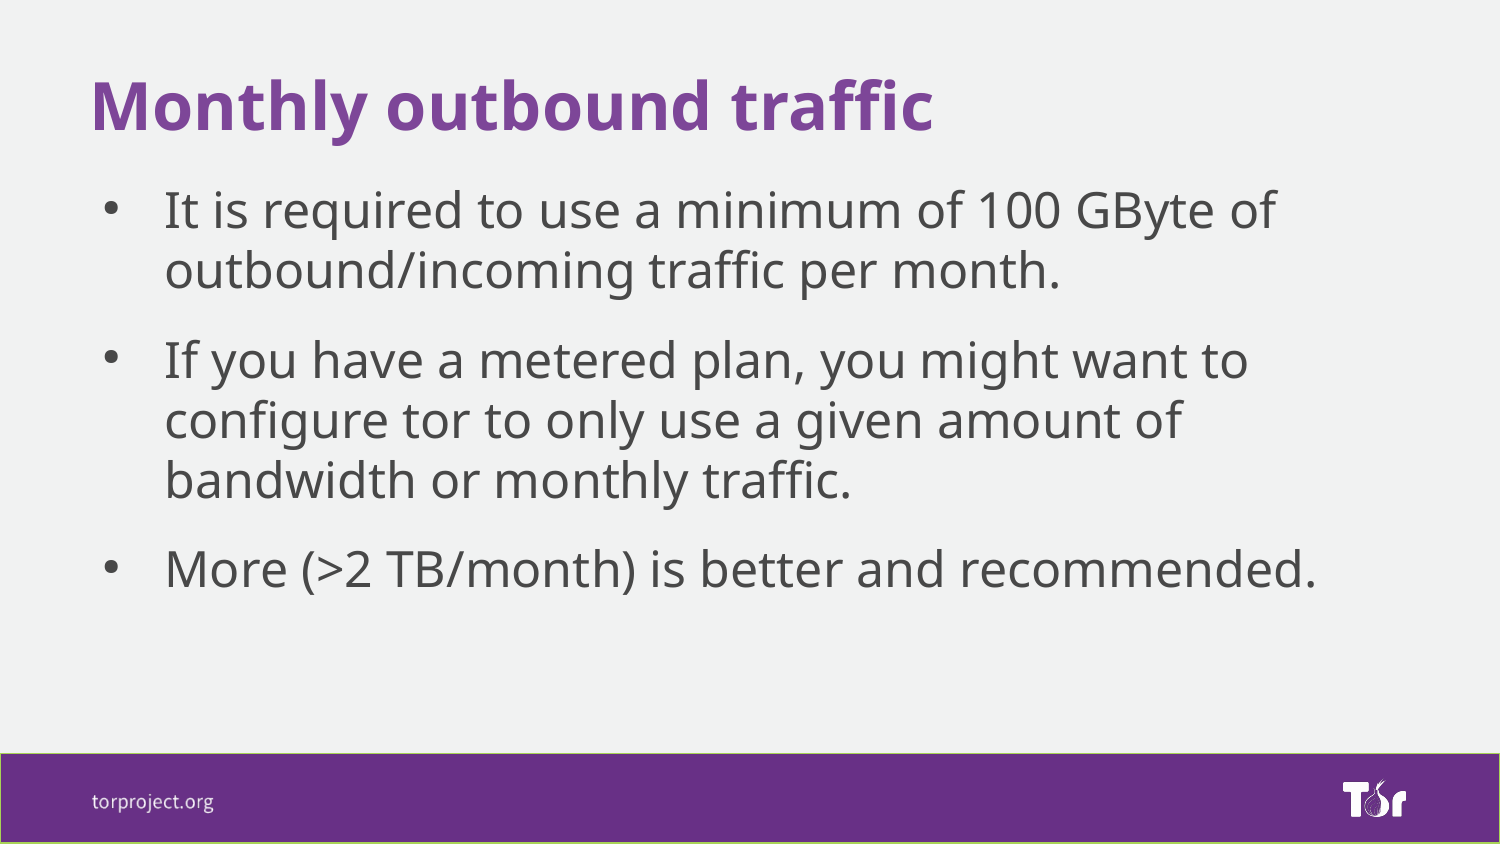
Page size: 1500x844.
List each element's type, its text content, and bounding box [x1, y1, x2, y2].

text_box It is required to use a minimum of 100 GByte of outbound/incoming traffic per month. If you have a metered plan, you might want to configure tor to only use a given amount of bandwidth or monthly traffic. More (>2 TB/month) is better and recommended. [75, 171, 1425, 728]
picture [75, 780, 604, 821]
text_box Monthly outbound traffic [75, 33, 1425, 171]
picture [1343, 778, 1406, 817]
